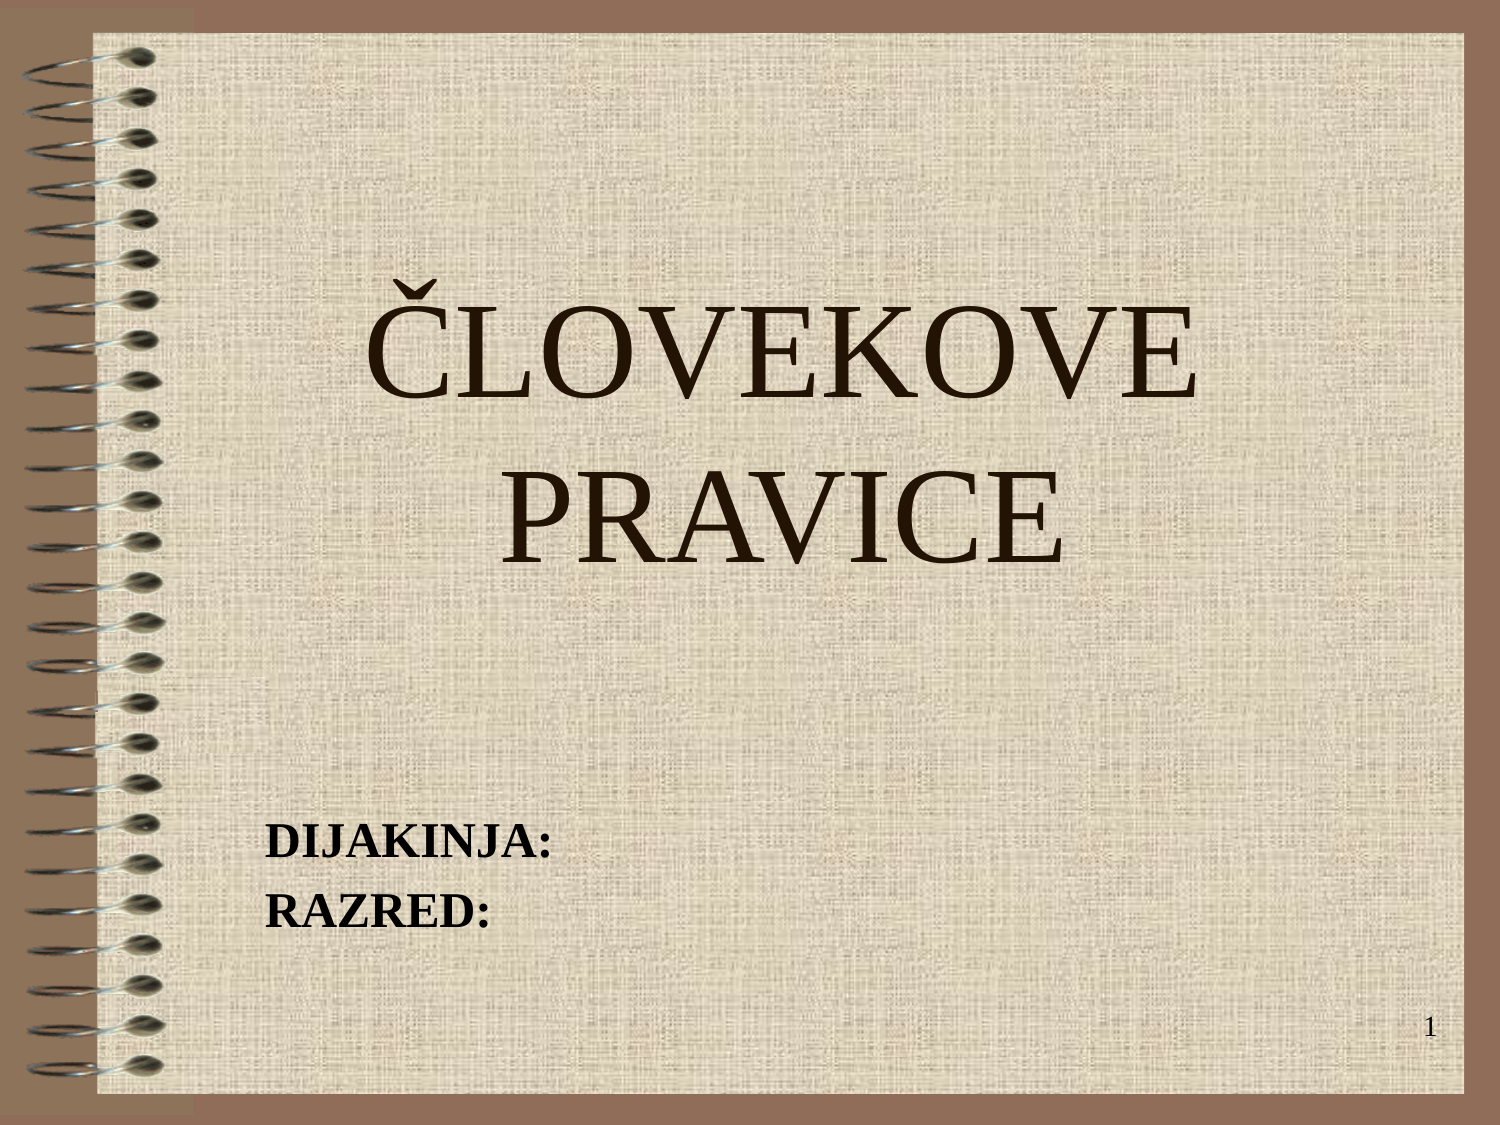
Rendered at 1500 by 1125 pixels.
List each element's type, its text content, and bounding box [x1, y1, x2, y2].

subtitle DIJAKINJA: RAZRED: [249, 800, 1300, 1004]
title ČLOVEKOVE PRAVICE [150, 212, 1417, 638]
picture [0, 8, 1465, 1115]
slide_number <number> [1140, 999, 1453, 1075]
